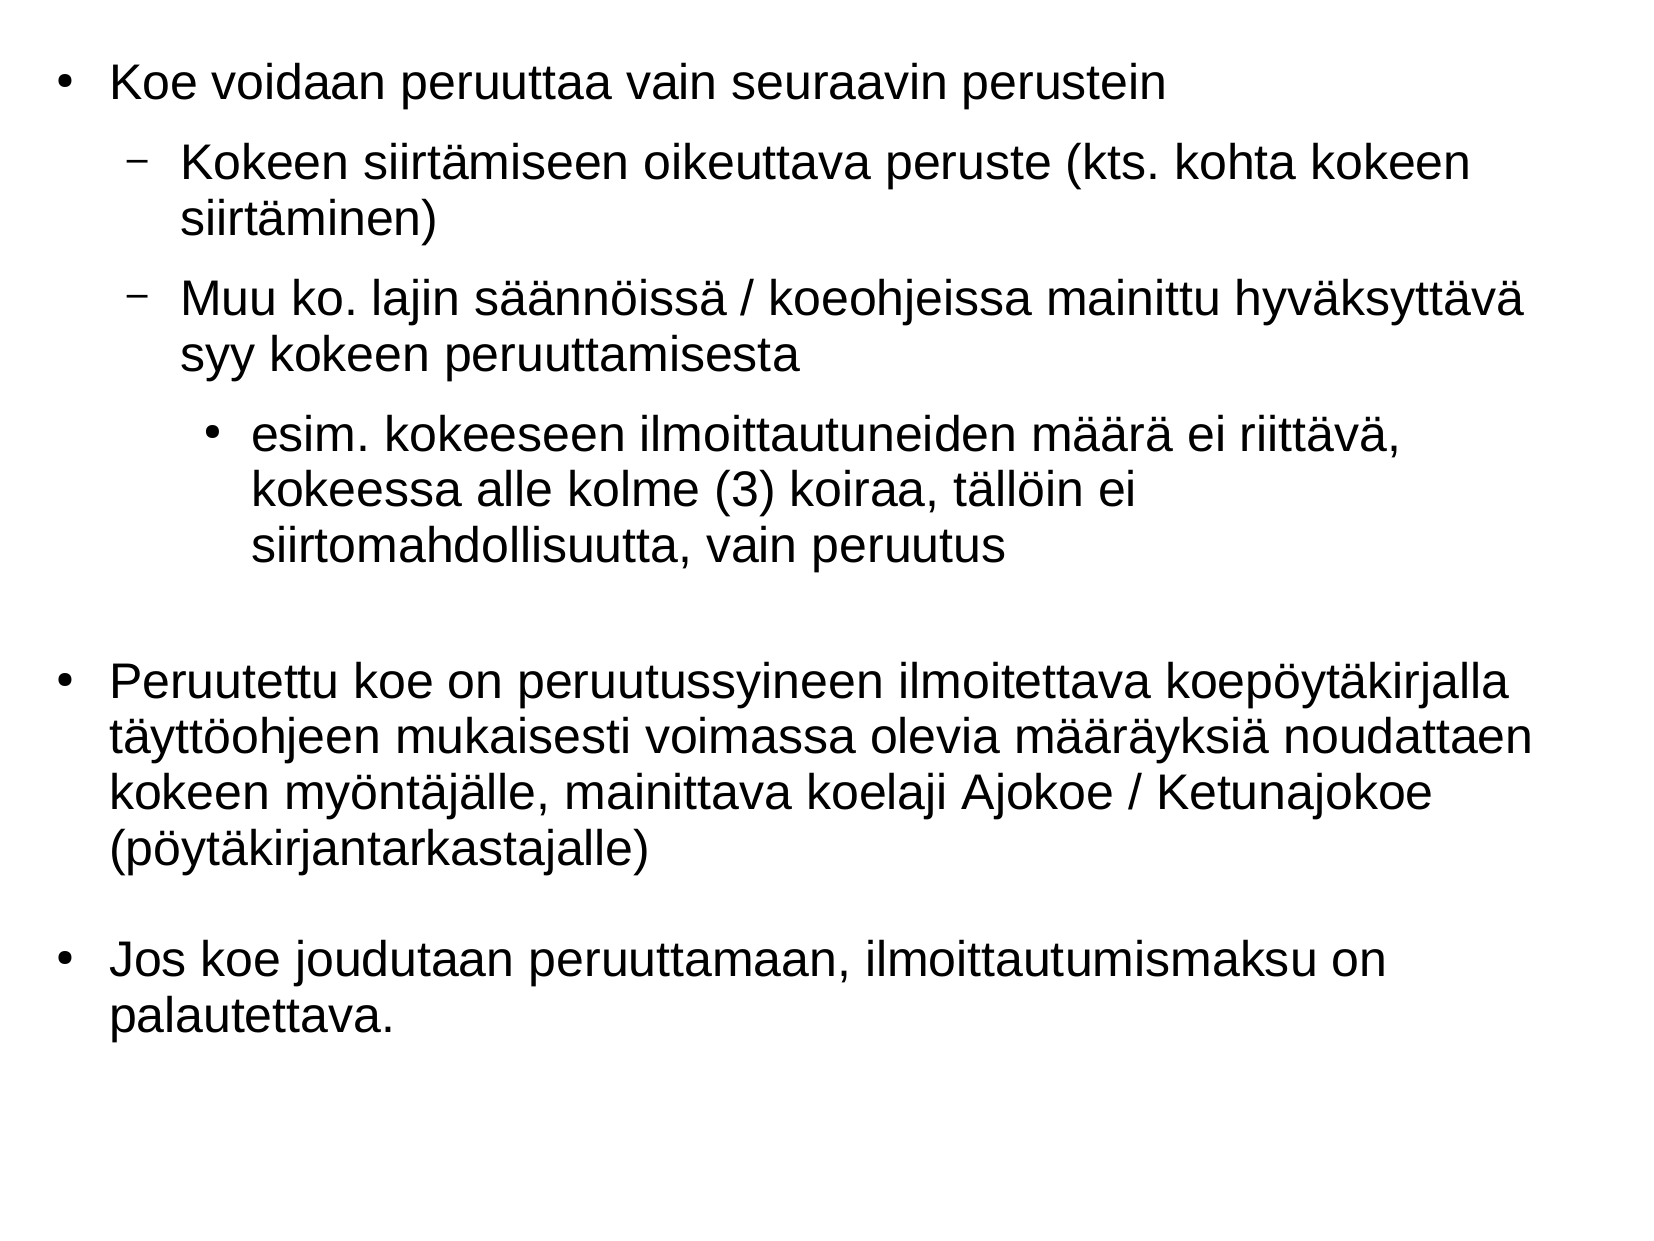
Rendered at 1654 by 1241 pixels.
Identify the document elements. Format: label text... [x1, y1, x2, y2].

text_box Koe voidaan peruuttaa vain seuraavin perustein Kokeen siirtämiseen oikeuttava peruste (kts. kohta kokeen siirtäminen) Muu ko. lajin säännöissä / koeohjeissa mainittu hyväksyttävä syy kokeen peruuttamisesta esim. kokeeseen ilmoittautuneiden määrä ei riittävä, kokeessa alle kolme (3) koiraa, tällöin ei siirtomahdollisuutta, vain peruutus Peruutettu koe on peruutussyineen ilmoitettava koepöytäkirjalla täyttöohjeen mukaisesti voimassa olevia määräyksiä noudattaen kokeen myöntäjälle, mainittava koelaji Ajokoe / Ketunajokoe (pöytäkirjantarkastajalle) Jos koe joudutaan peruuttamaan, ilmoittautumismaksu on palautettava. [23, 47, 1595, 1062]
